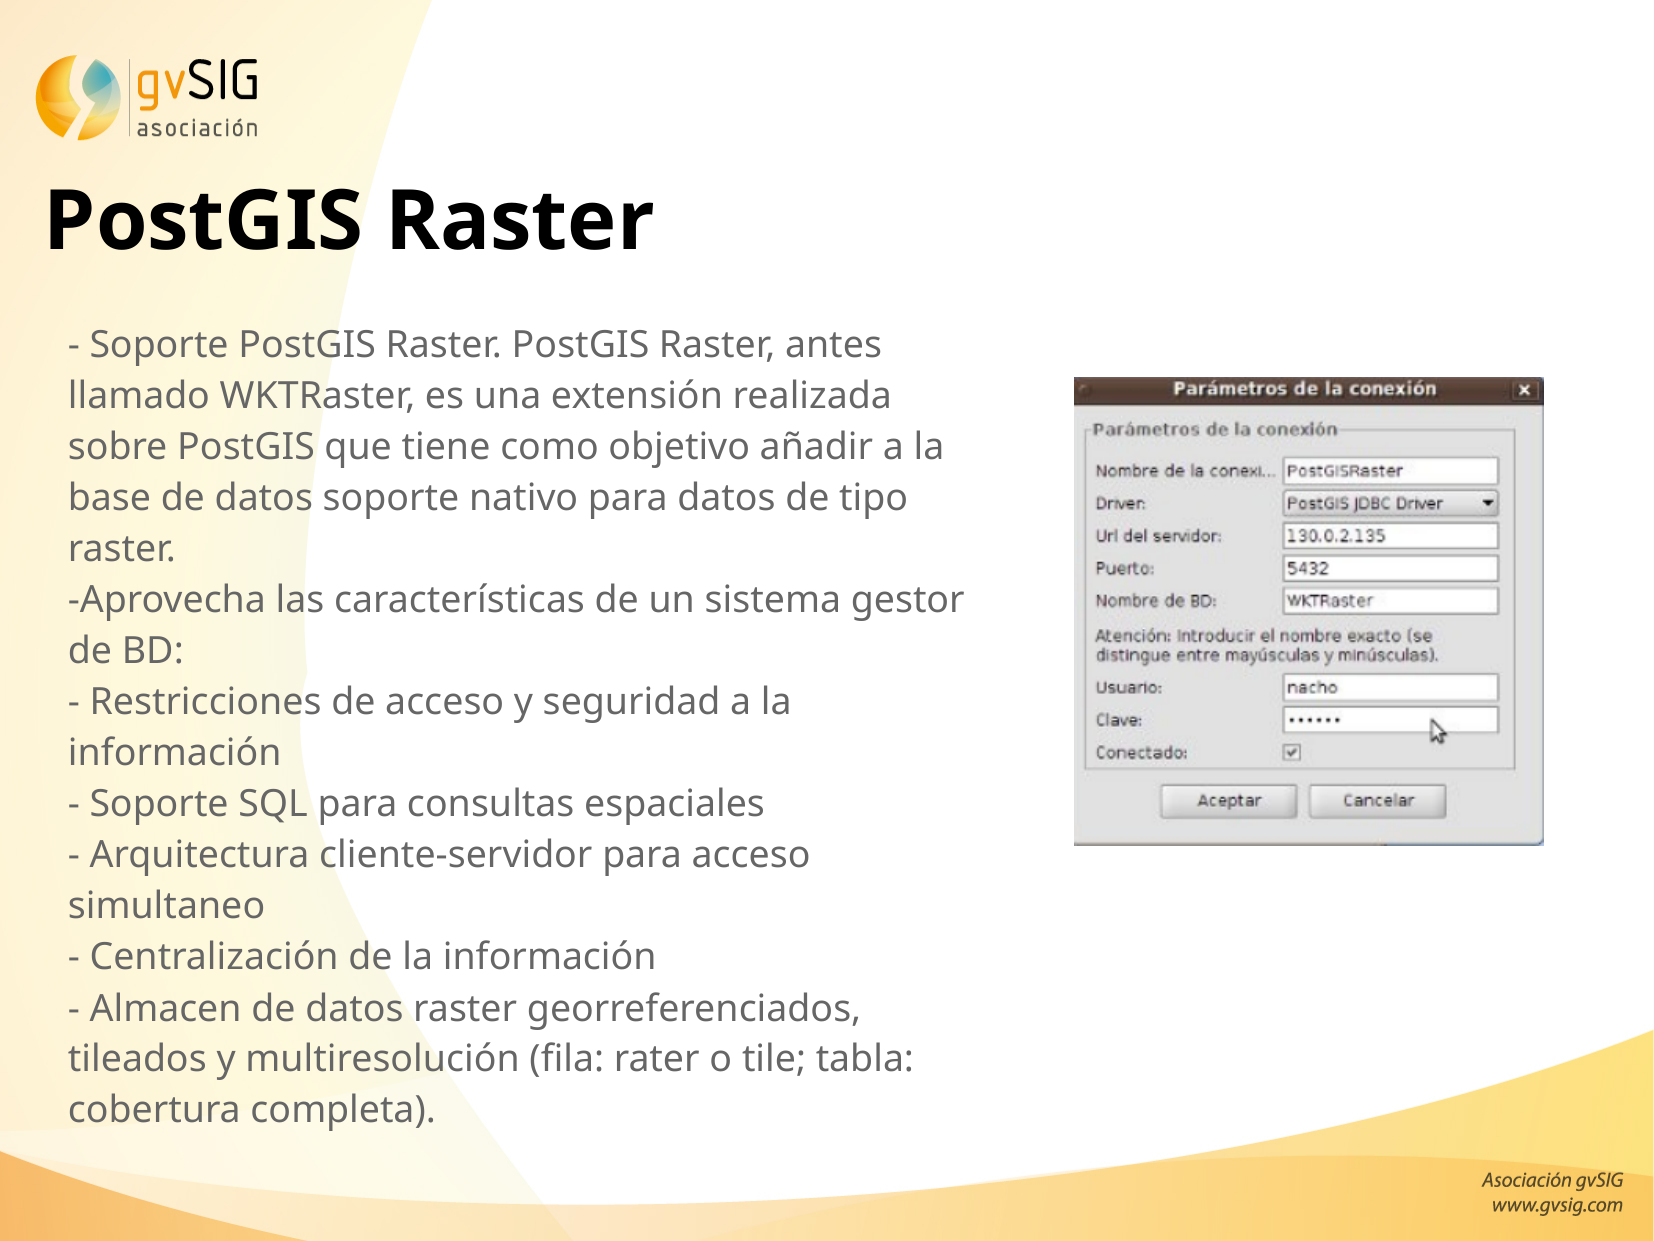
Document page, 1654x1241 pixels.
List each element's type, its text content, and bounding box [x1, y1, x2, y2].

picture [0, 0, 1654, 1241]
title PostGIS Raster [43, 158, 1531, 276]
text_box - Soporte PostGIS Raster. PostGIS Raster, antes llamado WKTRaster, es una extensión realizada sobre PostGIS que tiene como objetivo añadir a la base de datos soporte nativo para datos de tipo raster. -Aprovecha las características de un sistema gestor de BD: - Restricciones de acceso y seguridad a la información - Soporte SQL para consultas espaciales - Arquitectura cliente-servidor para acceso simultaneo - Centralización de la información - Almacen de datos raster georreferenciados, tileados y multiresolución (fila: rater o tile; tabla: cobertura completa). [53, 310, 1016, 1029]
